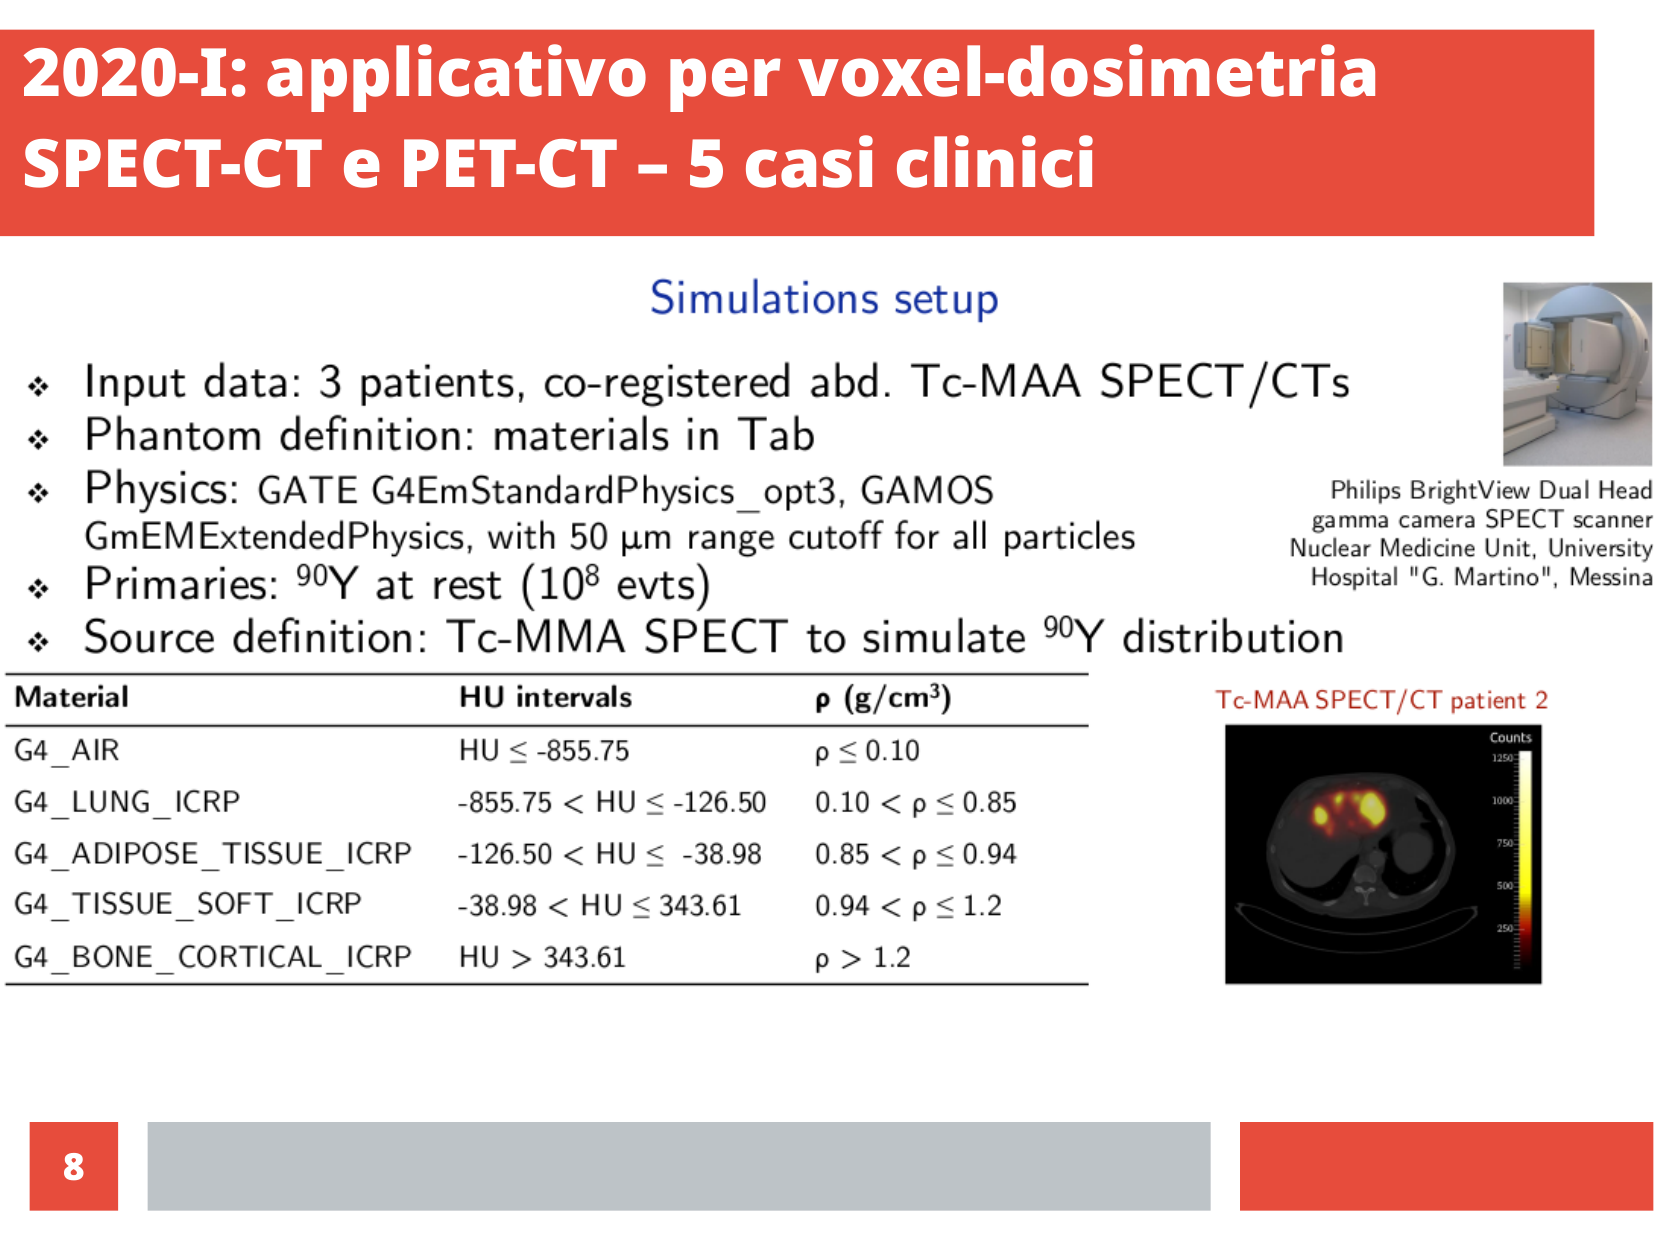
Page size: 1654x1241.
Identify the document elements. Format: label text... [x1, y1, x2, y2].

picture [3, 257, 1654, 993]
title 2020-I: applicativo per voxel-dosimetria SPECT-CT e PET-CT – 5 casi clinici [22, 59, 1559, 207]
